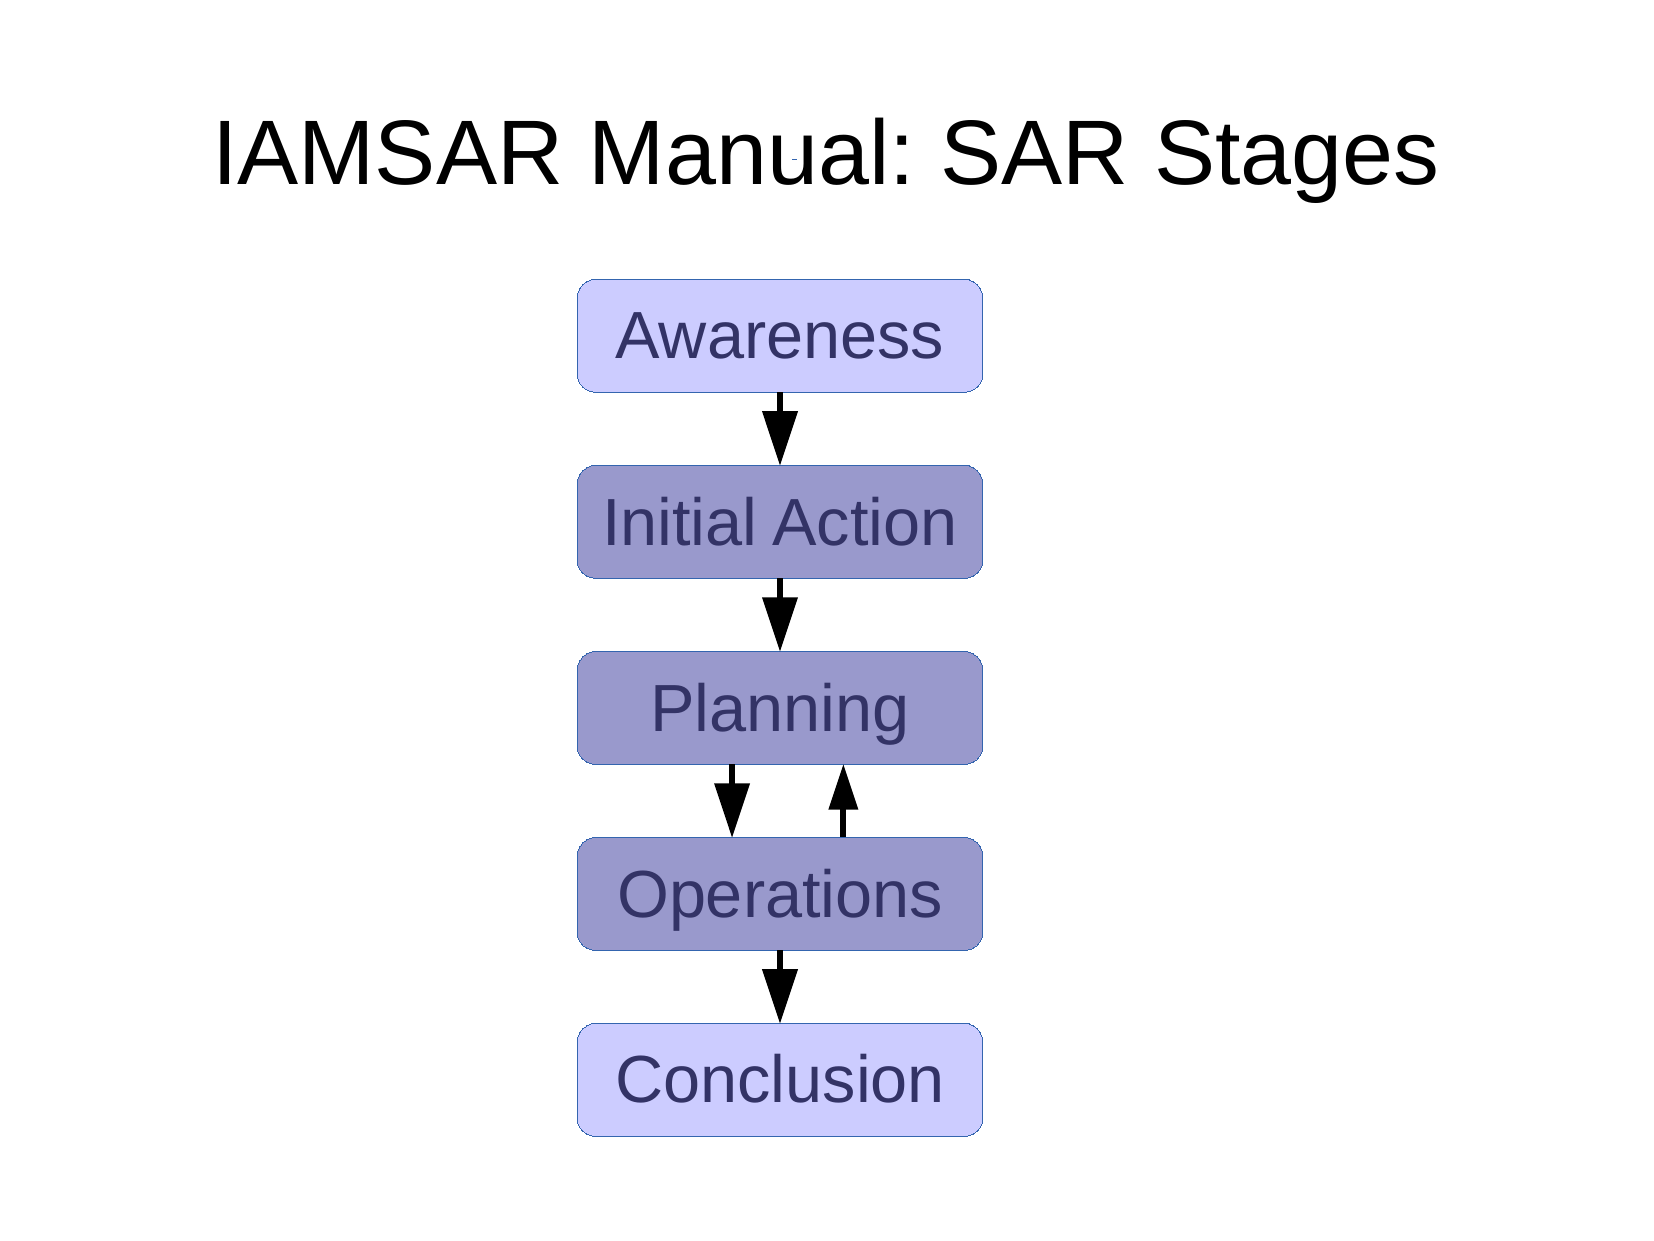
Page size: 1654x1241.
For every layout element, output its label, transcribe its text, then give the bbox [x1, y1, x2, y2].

title IAMSAR Manual: SAR Stages [82, 49, 1571, 257]
text_box Planning [577, 651, 983, 765]
text_box Operations [577, 837, 983, 951]
text_box Conclusion [577, 1023, 983, 1137]
text_box Initial Action [577, 465, 983, 579]
text_box Awareness [577, 279, 983, 393]
